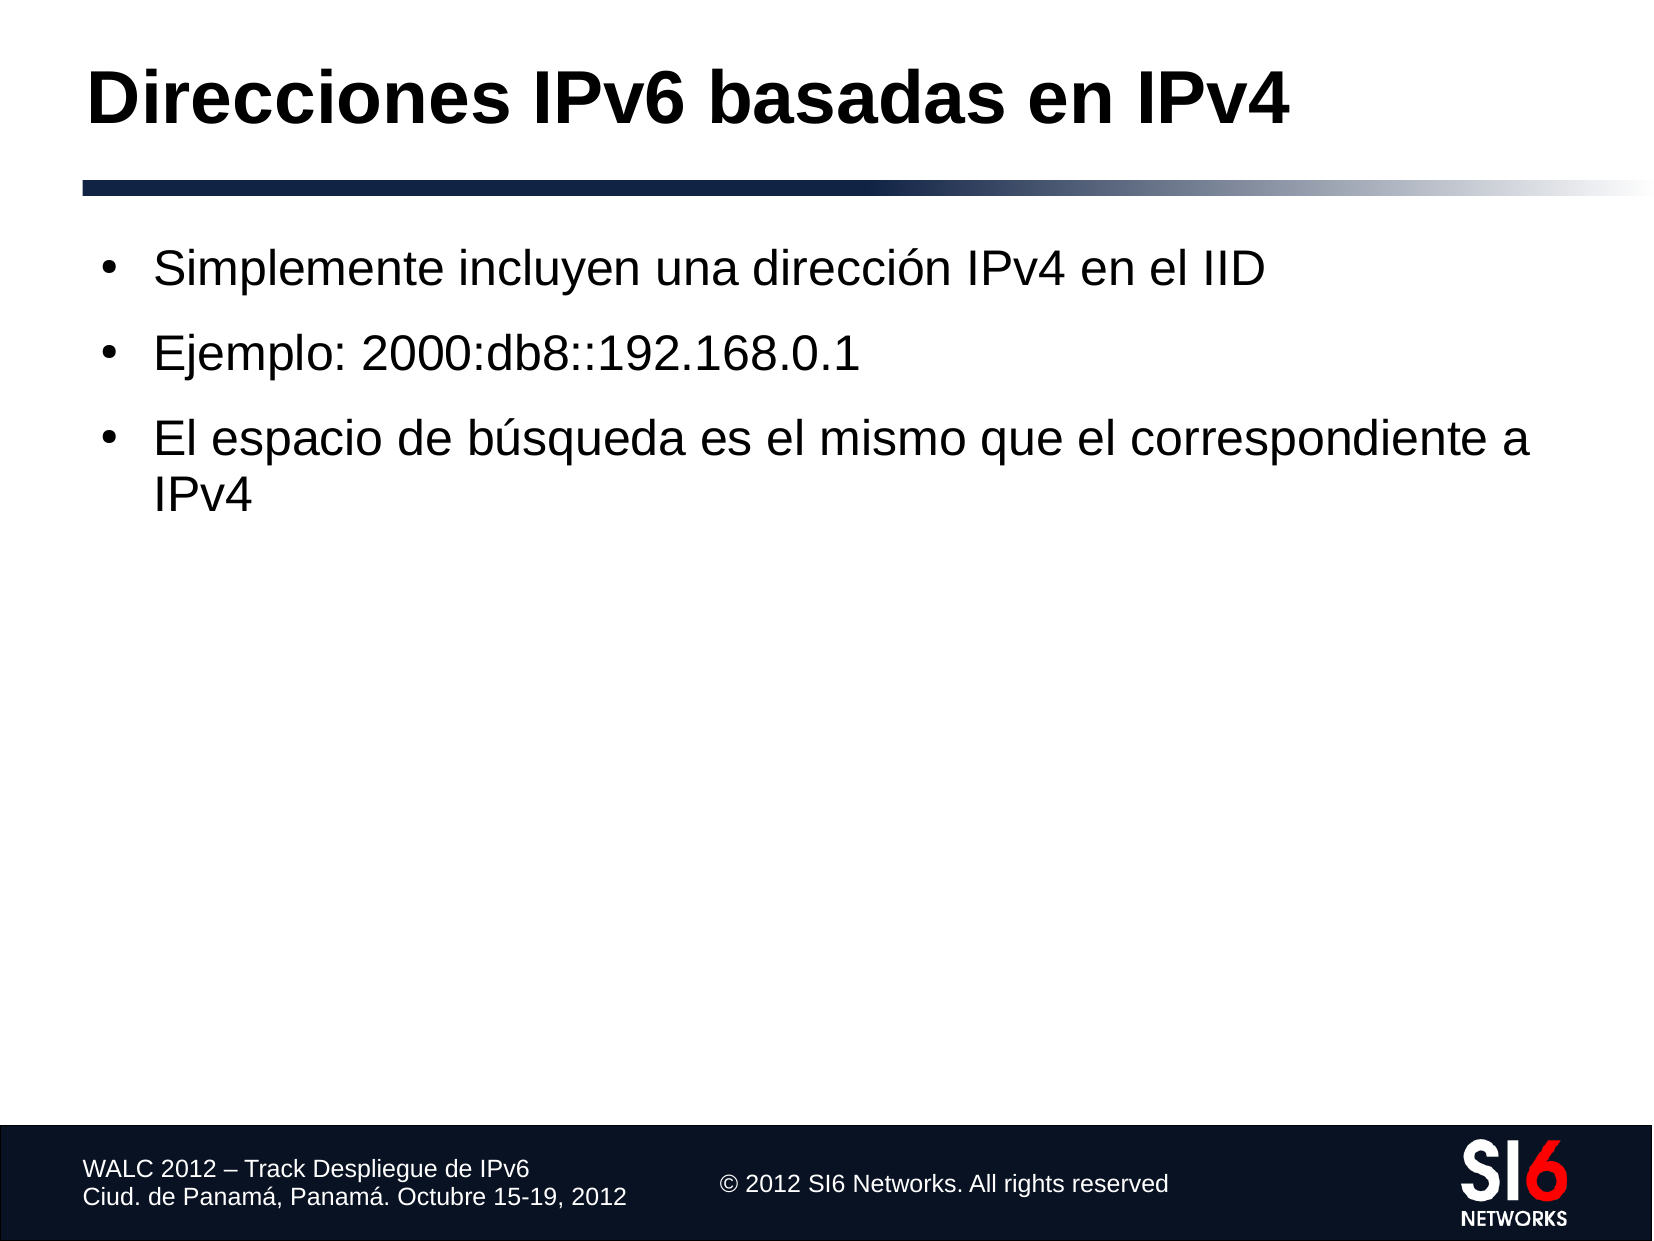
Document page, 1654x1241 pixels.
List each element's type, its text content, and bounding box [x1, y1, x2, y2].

title Direcciones IPv6 basadas en IPv4 [86, 30, 1576, 166]
list Simplemente incluyen una dirección IPv4 en el IID Ejemplo: 2000:db8::192.168.0.1 El espacio de búsqueda es el mismo que el correspondiente a IPv4 [82, 240, 1571, 1059]
picture [1461, 1139, 1567, 1226]
